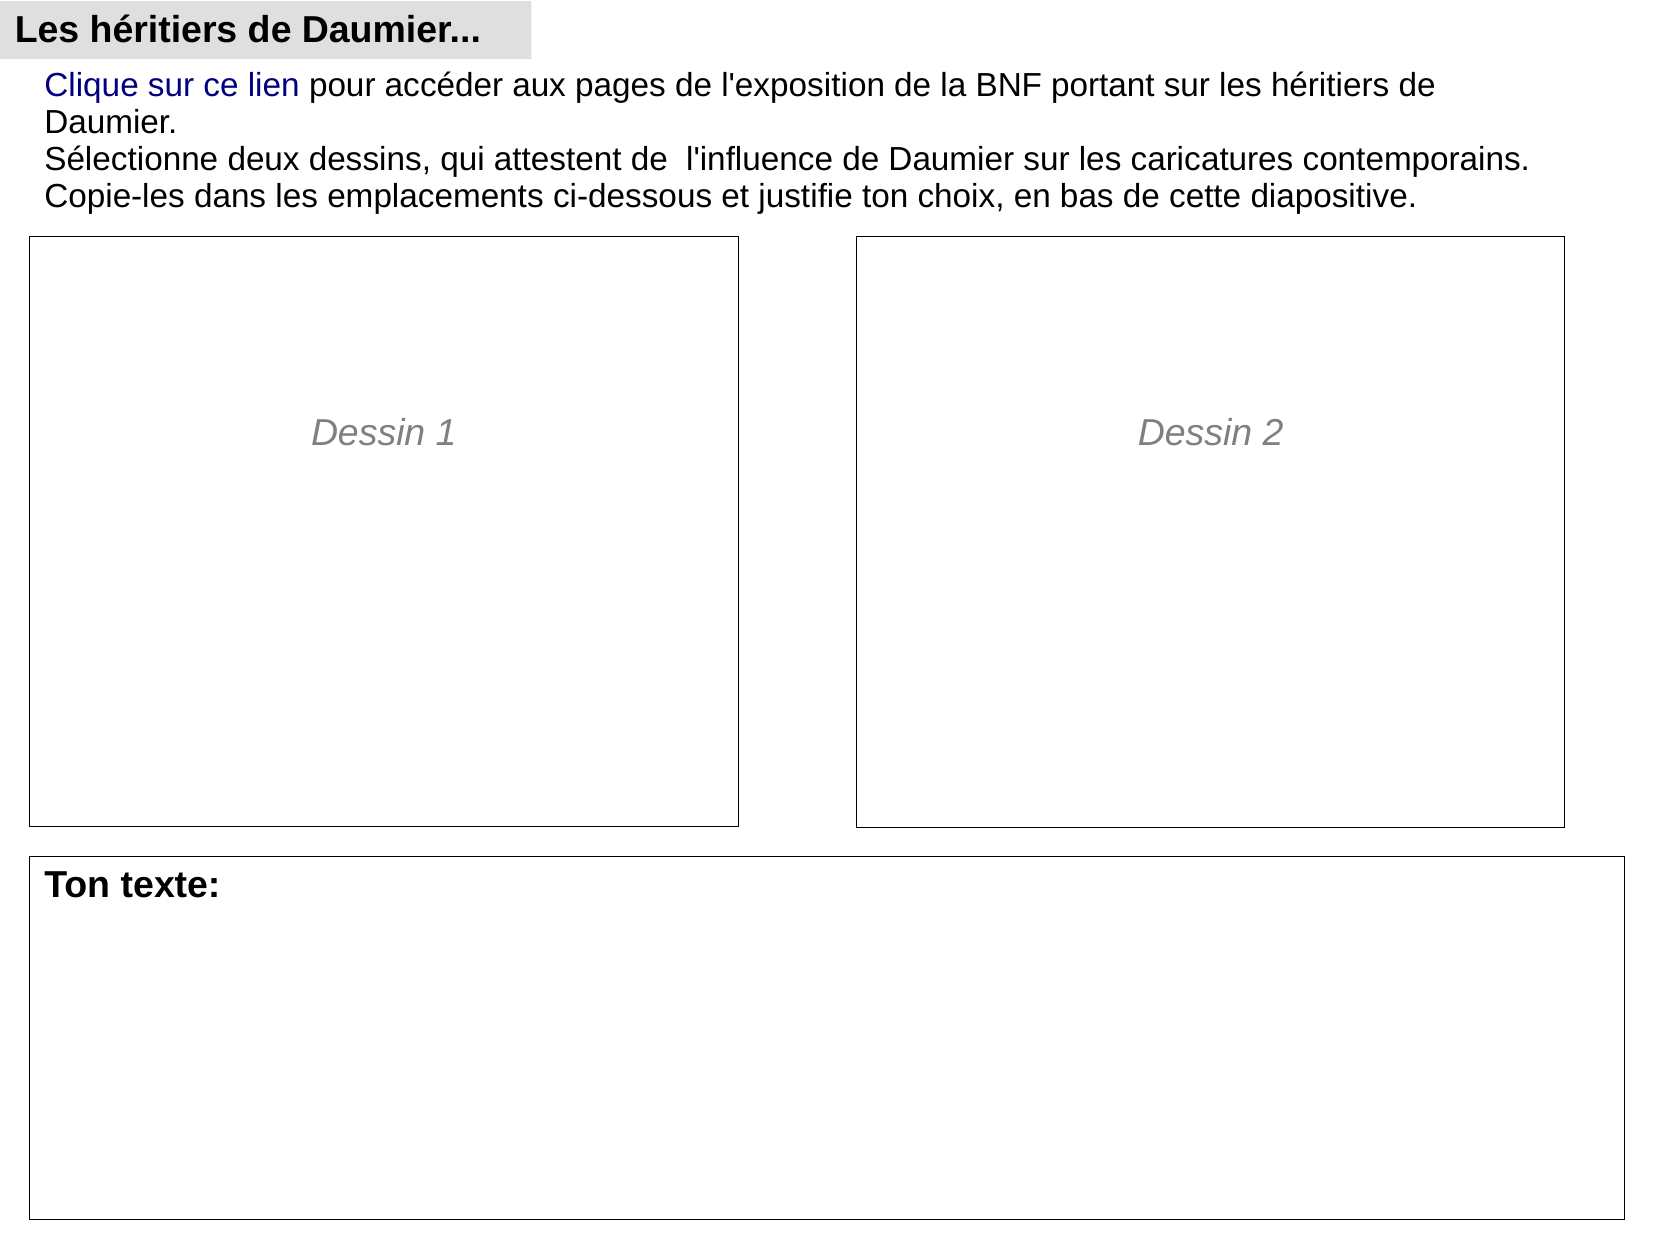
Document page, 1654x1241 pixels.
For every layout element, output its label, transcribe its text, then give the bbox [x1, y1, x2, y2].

text_box Dessin 1 [29, 236, 739, 827]
text_box Clique sur ce lien pour accéder aux pages de l'exposition de la BNF portant sur les héritiers de Daumier. Sélectionne deux dessins, qui attestent de l'influence de Daumier sur les caricatures contemporains. Copie-les dans les emplacements ci-dessous et justifie ton choix, en bas de cette diapositive. [29, 59, 1595, 186]
text_box Les héritiers de Daumier... [0, 1, 532, 60]
text_box Ton texte: [29, 856, 1625, 1220]
text_box Dessin 2 [856, 236, 1565, 828]
